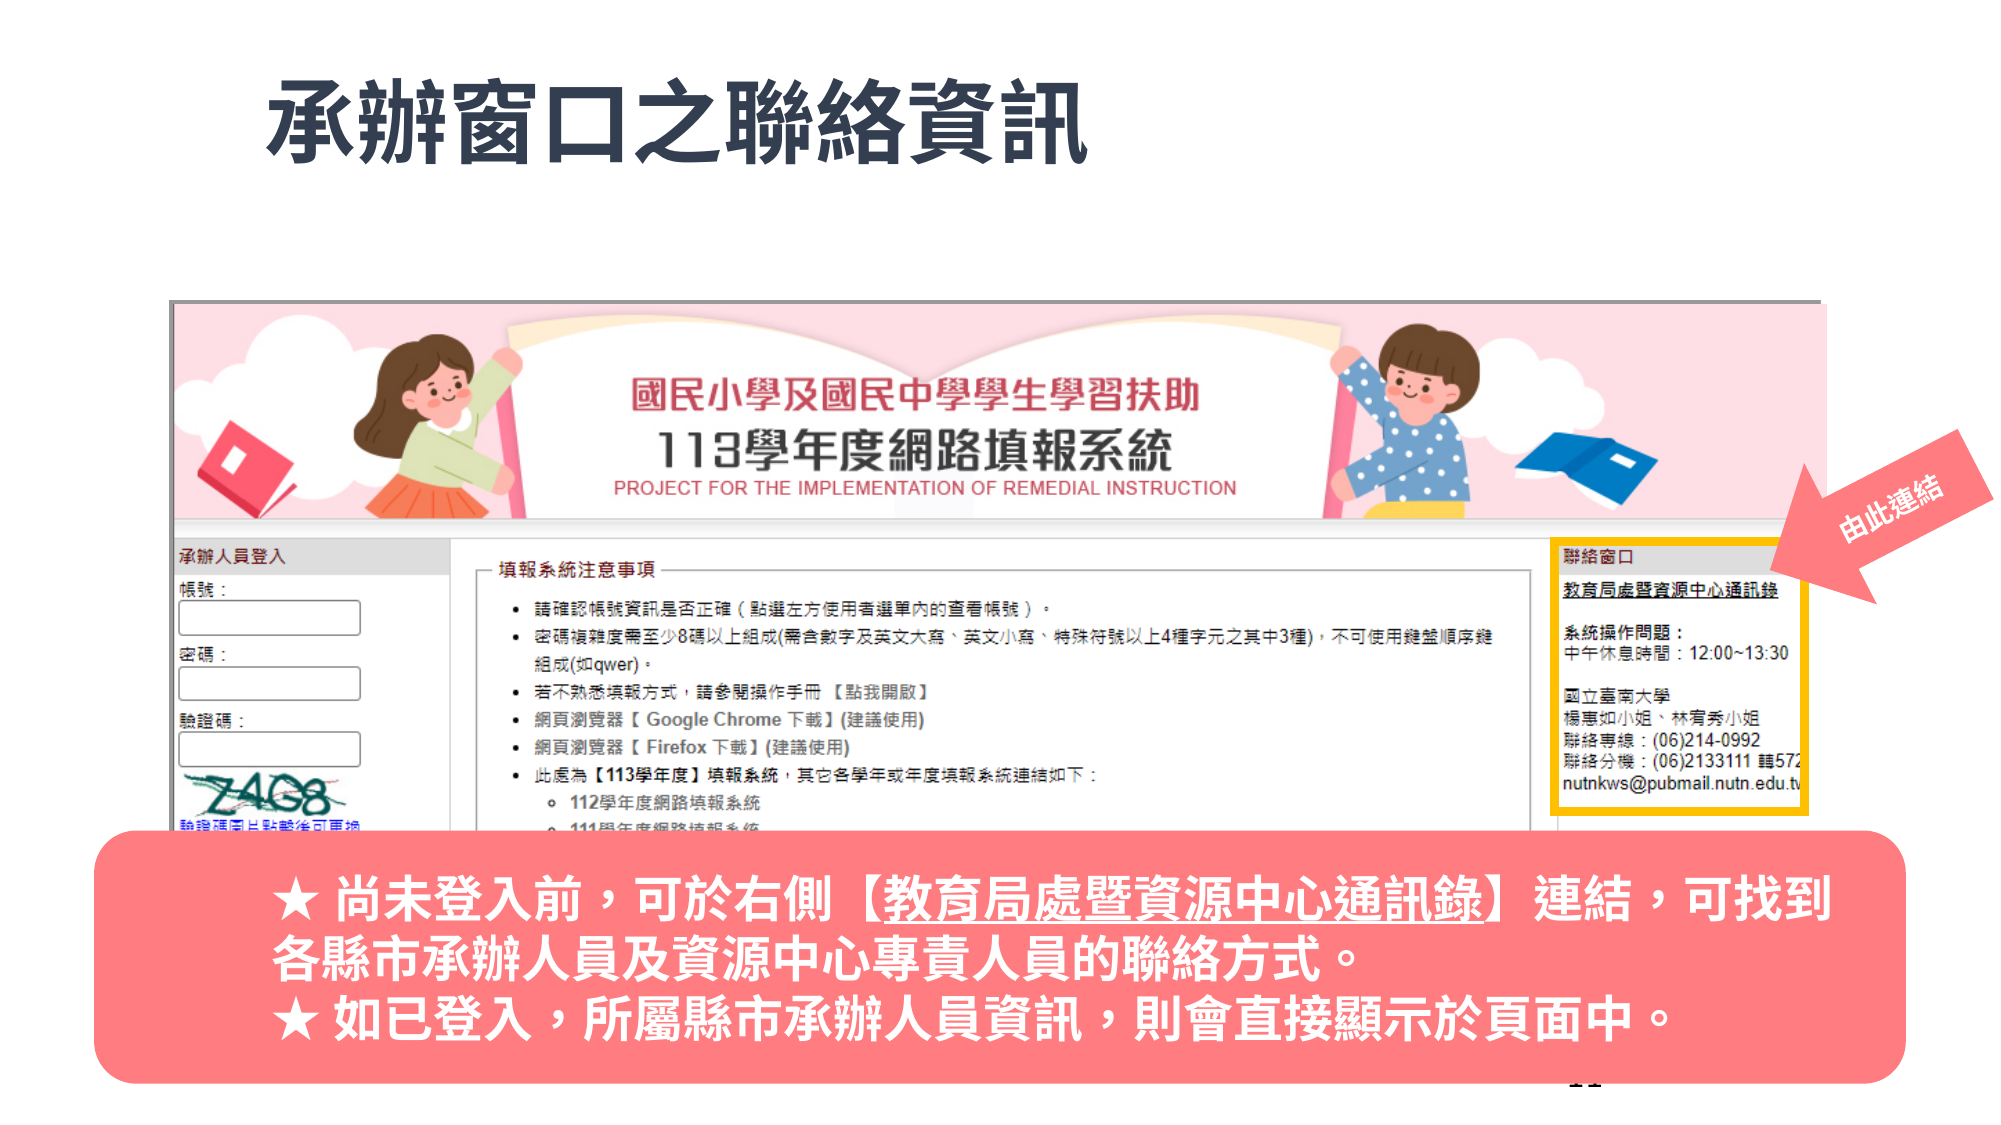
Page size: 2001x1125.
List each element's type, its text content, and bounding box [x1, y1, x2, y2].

text_box ★尚未登入前，可於右側【教育局處暨資源中心通訊錄】連結，可找到各縣市承辦人員及資源中心專責人員的聯絡方式。 ★如已登入，所屬縣市承辦人員資訊，則會直接顯示於頁面中。 [94, 830, 1906, 1084]
picture [173, 304, 1827, 830]
text_box [1550, 1042, 2000, 1103]
picture [1559, 546, 1800, 807]
text_box 承辦窗口之聯絡資訊 [250, 58, 1106, 183]
text_box 由此連結 [1771, 430, 1993, 603]
